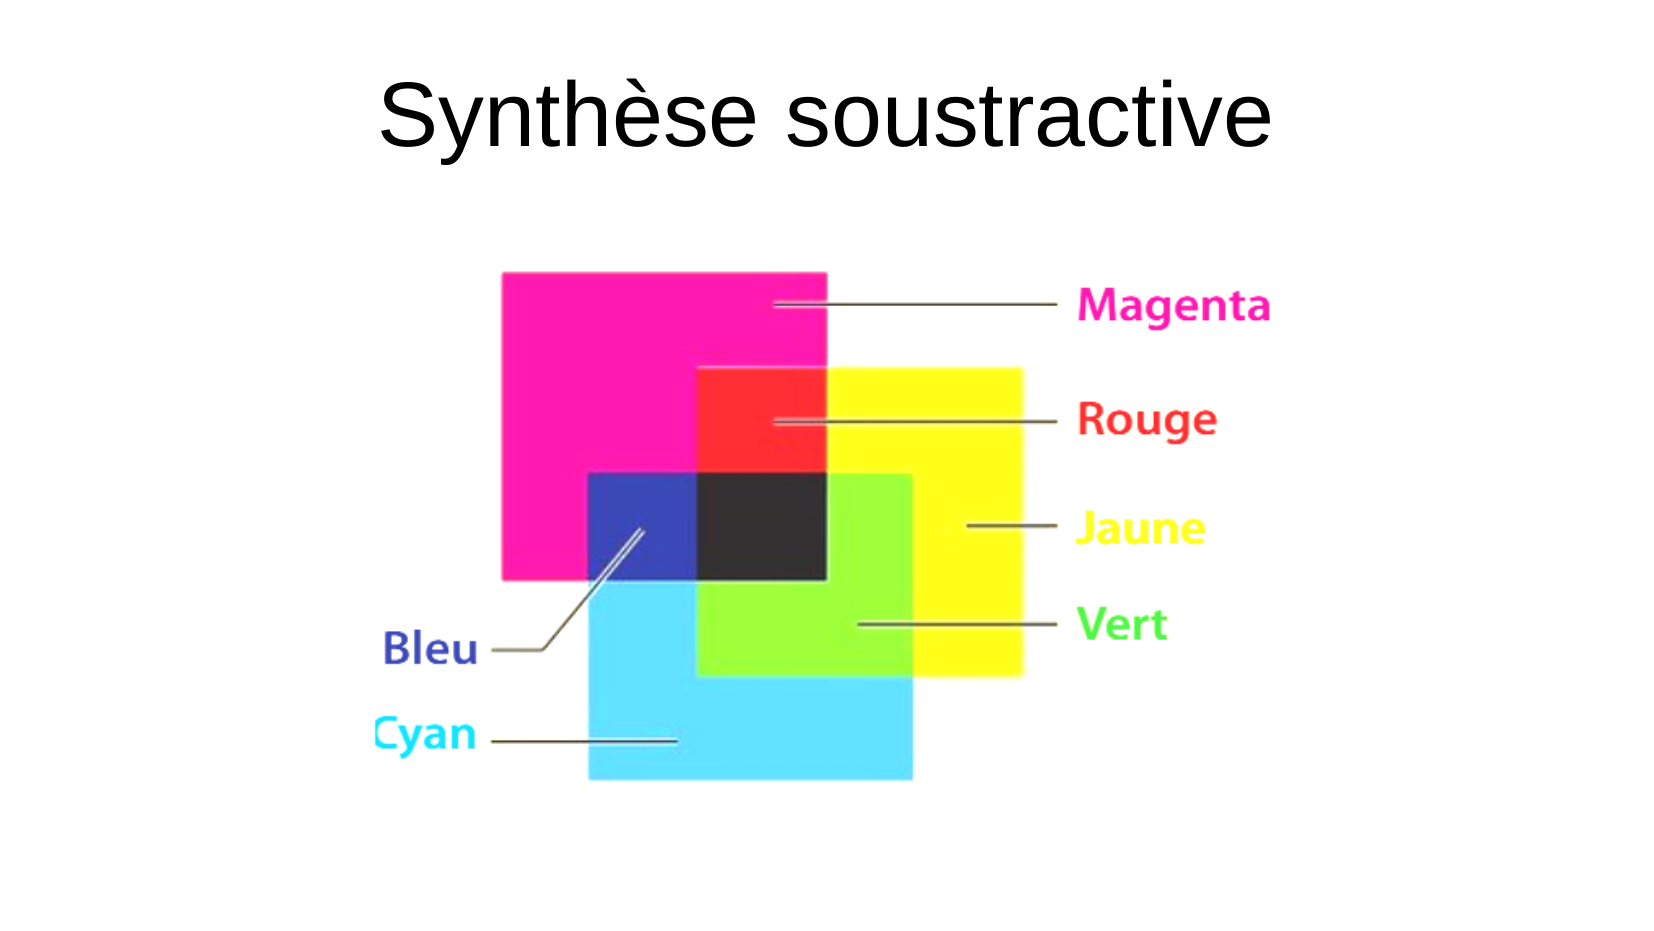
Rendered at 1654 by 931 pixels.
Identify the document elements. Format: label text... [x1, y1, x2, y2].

picture [325, 236, 1312, 801]
title Synthèse soustractive [82, 37, 1571, 193]
